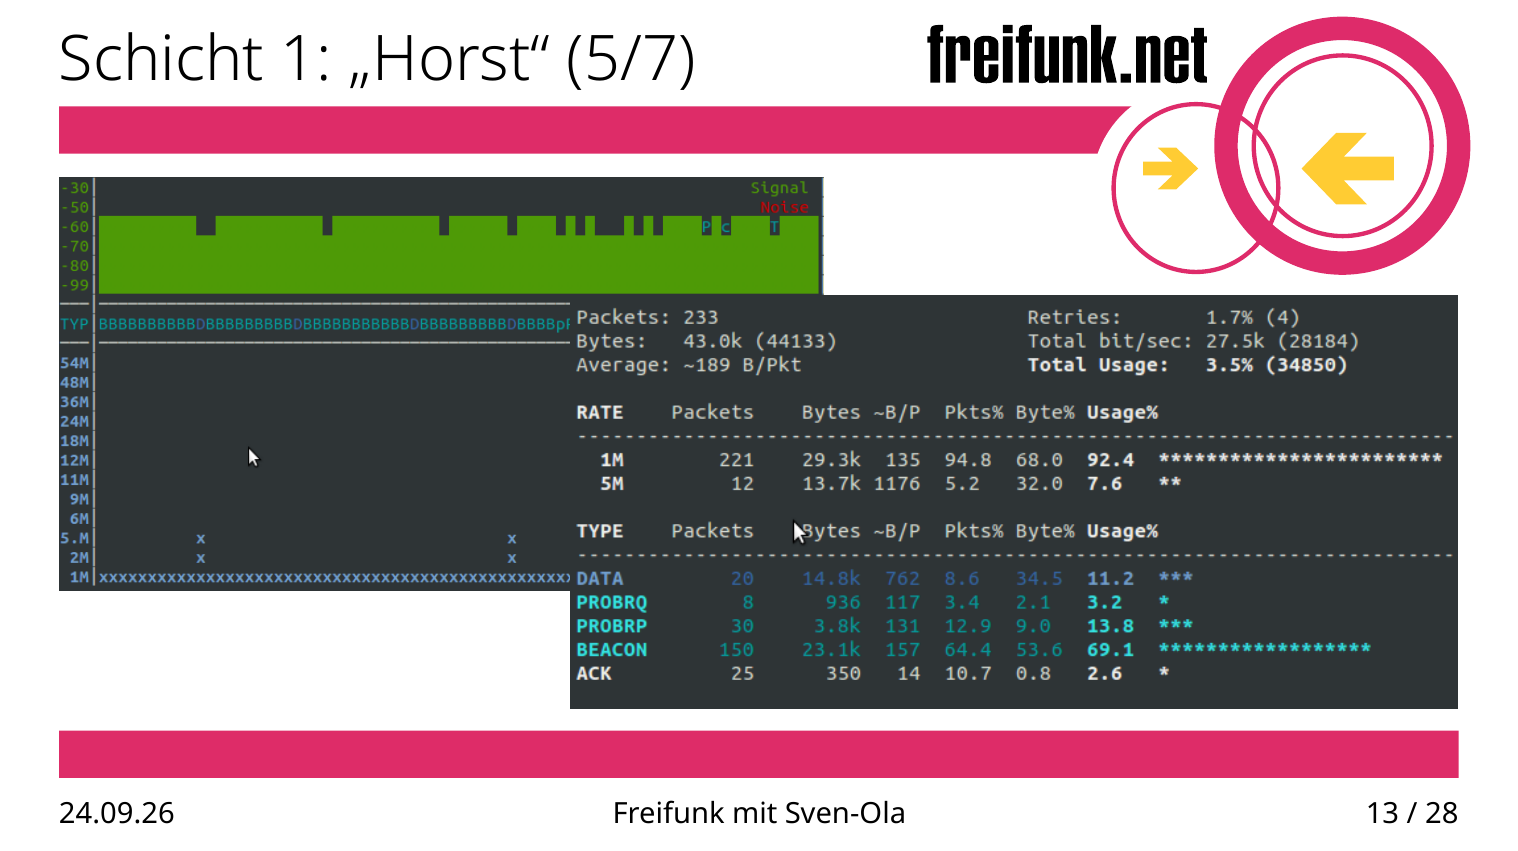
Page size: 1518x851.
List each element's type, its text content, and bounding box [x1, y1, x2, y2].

title Schicht 1: „Horst“ (5/7) [59, 20, 910, 92]
picture [59, 177, 1458, 709]
